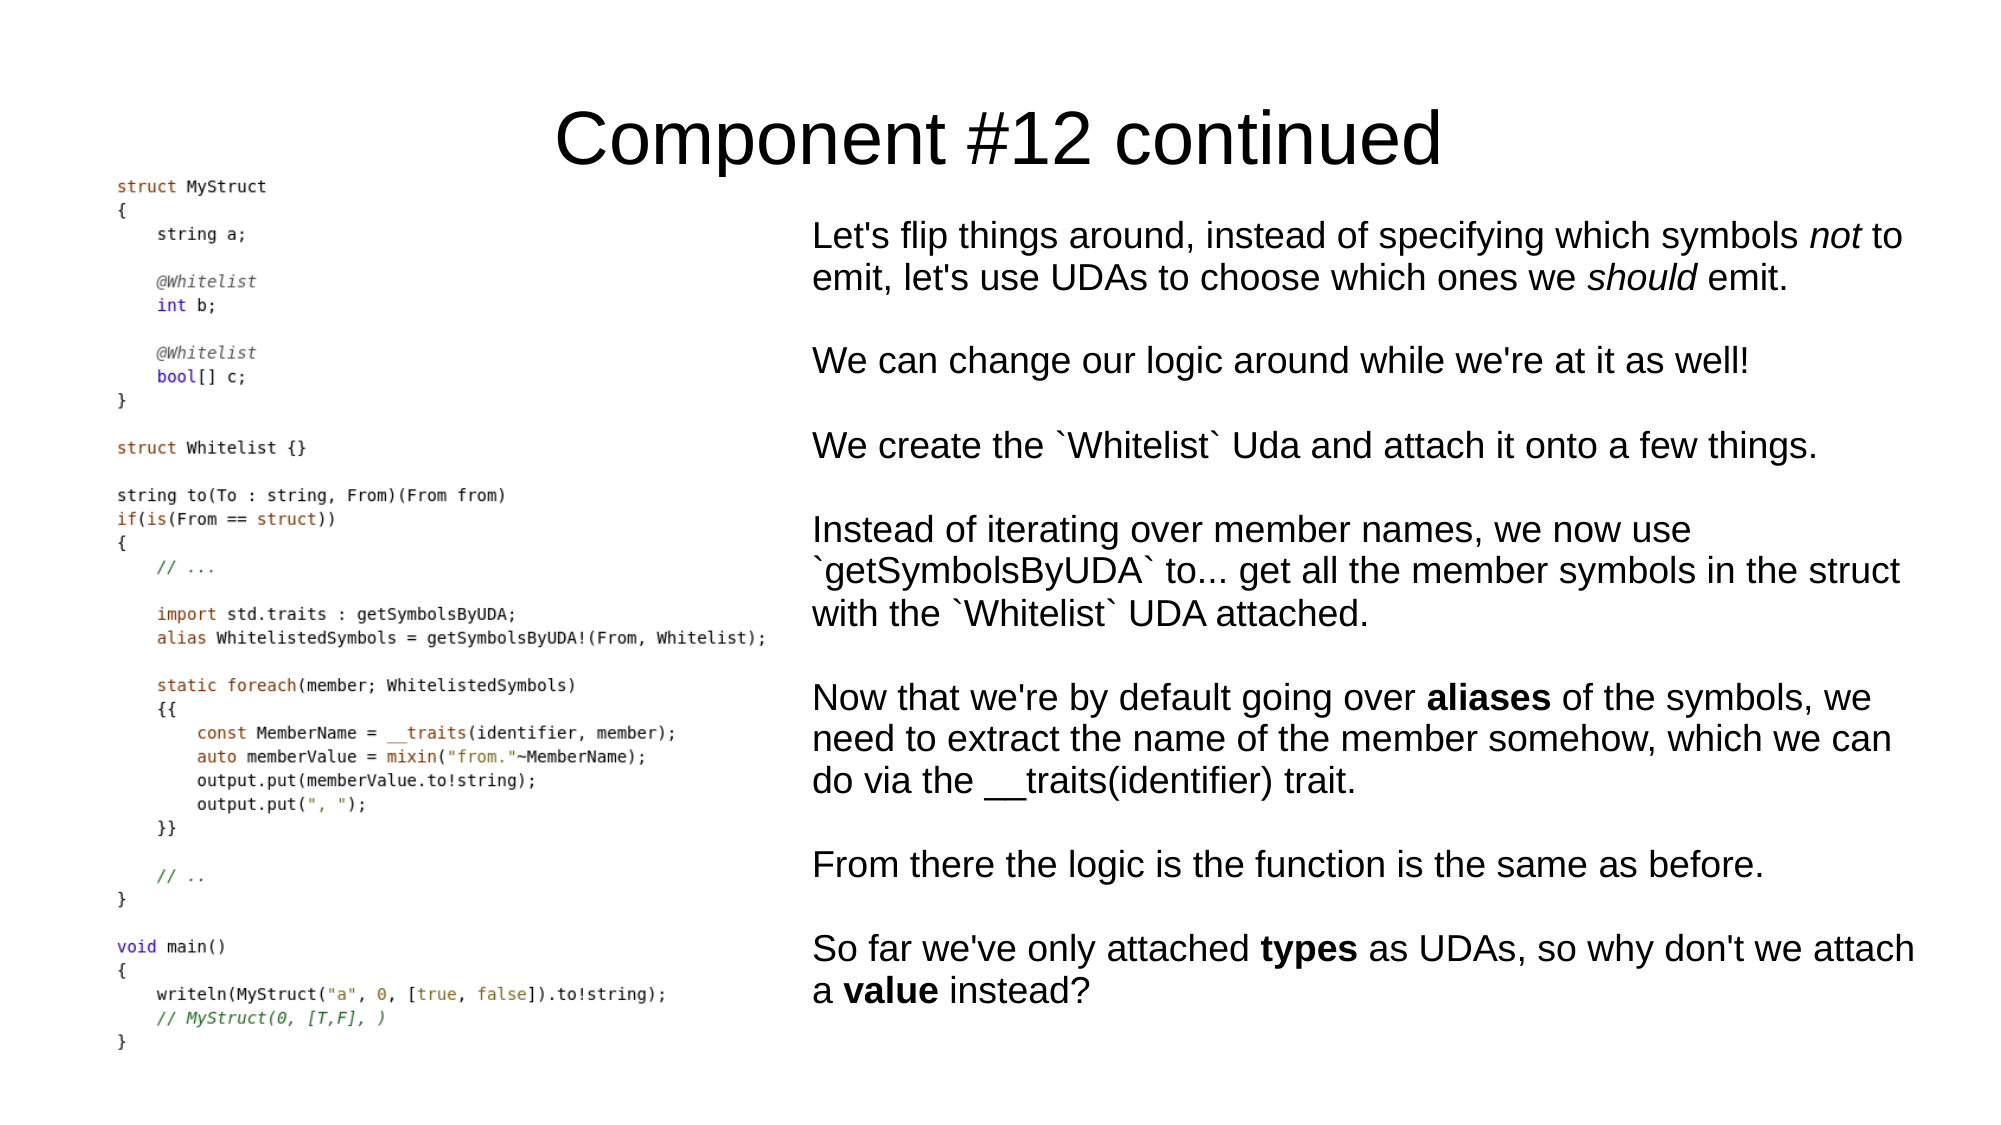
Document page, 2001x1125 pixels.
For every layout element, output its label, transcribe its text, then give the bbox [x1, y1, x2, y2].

text_box Let's flip things around, instead of specifying which symbols not to emit, let's use UDAs to choose which ones we should emit. We can change our logic around while we're at it as well! We create the `Whitelist` Uda and attach it onto a few things. Instead of iterating over member names, we now use `getSymbolsByUDA` to... get all the member symbols in the struct with the `Whitelist` UDA attached. Now that we're by default going over aliases of the symbols, we need to extract the name of the member somehow, which we can do via the __traits(identifier) trait. From there the logic is the function is the same as before. So far we've only attached types as UDAs, so why don't we attach a value instead? [797, 206, 1949, 1020]
picture [117, 177, 768, 1063]
title Component #12 continued [99, 44, 1900, 233]
